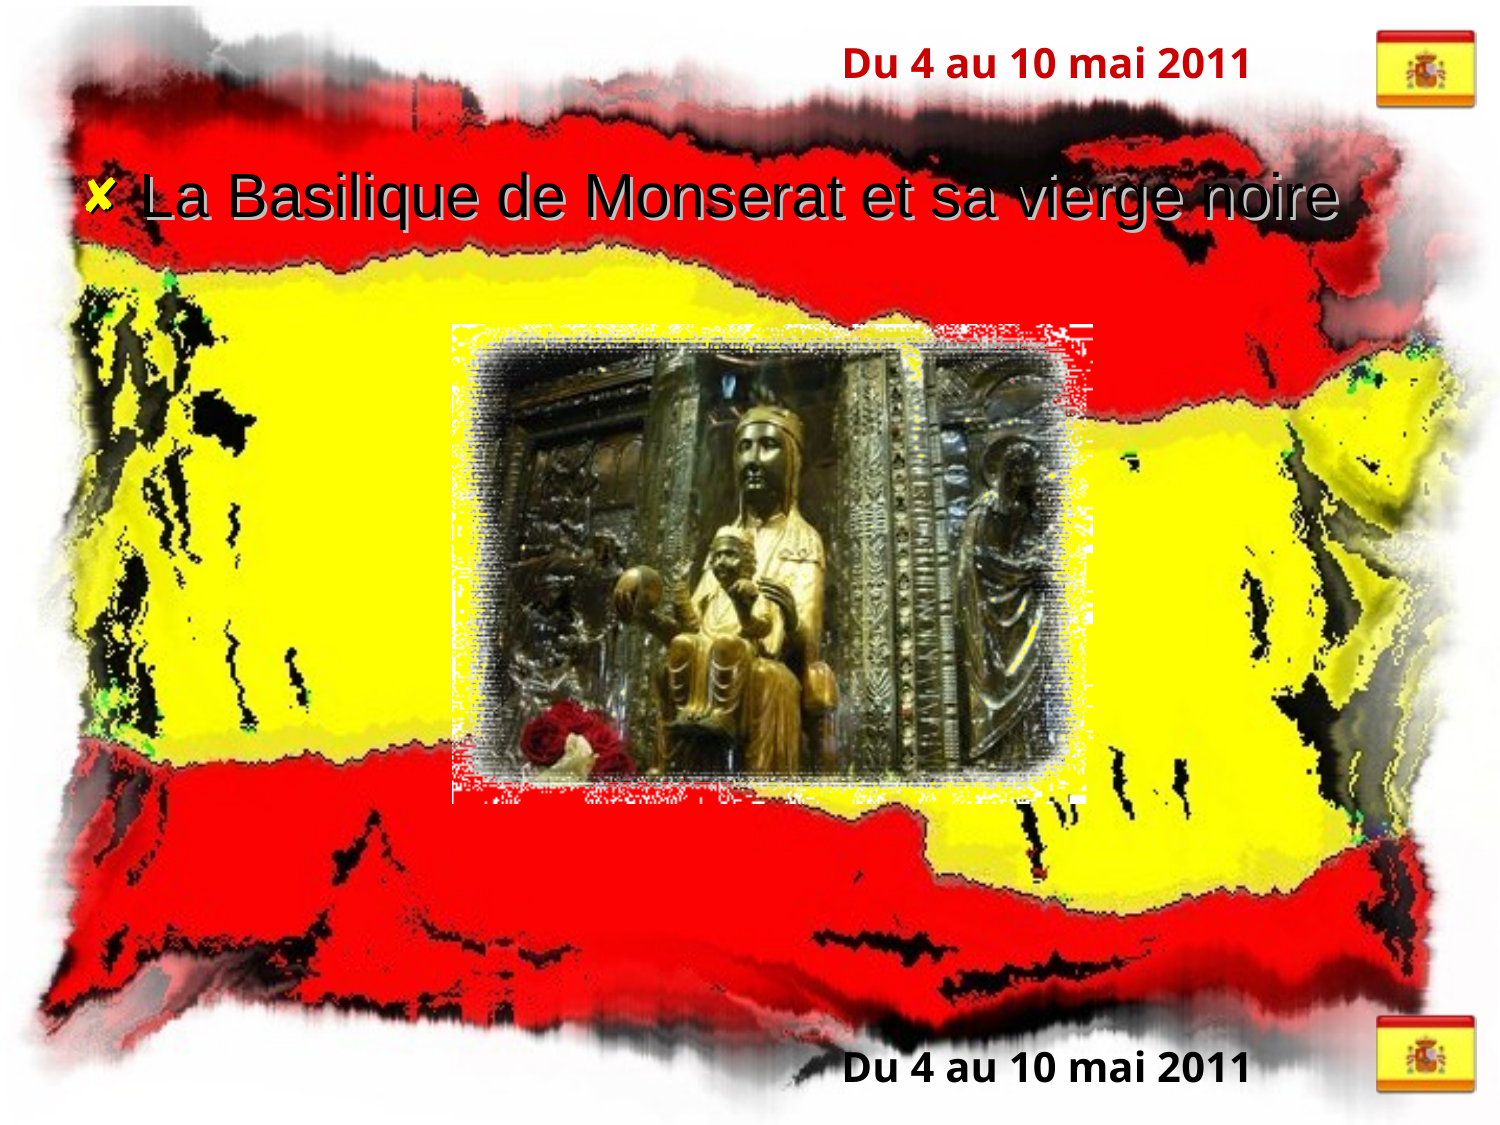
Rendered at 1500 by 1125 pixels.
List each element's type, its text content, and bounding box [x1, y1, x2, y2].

text_box  La Basilique de Monserat et sa vierge noire [64, 147, 1500, 239]
picture [0, 0, 1500, 1125]
